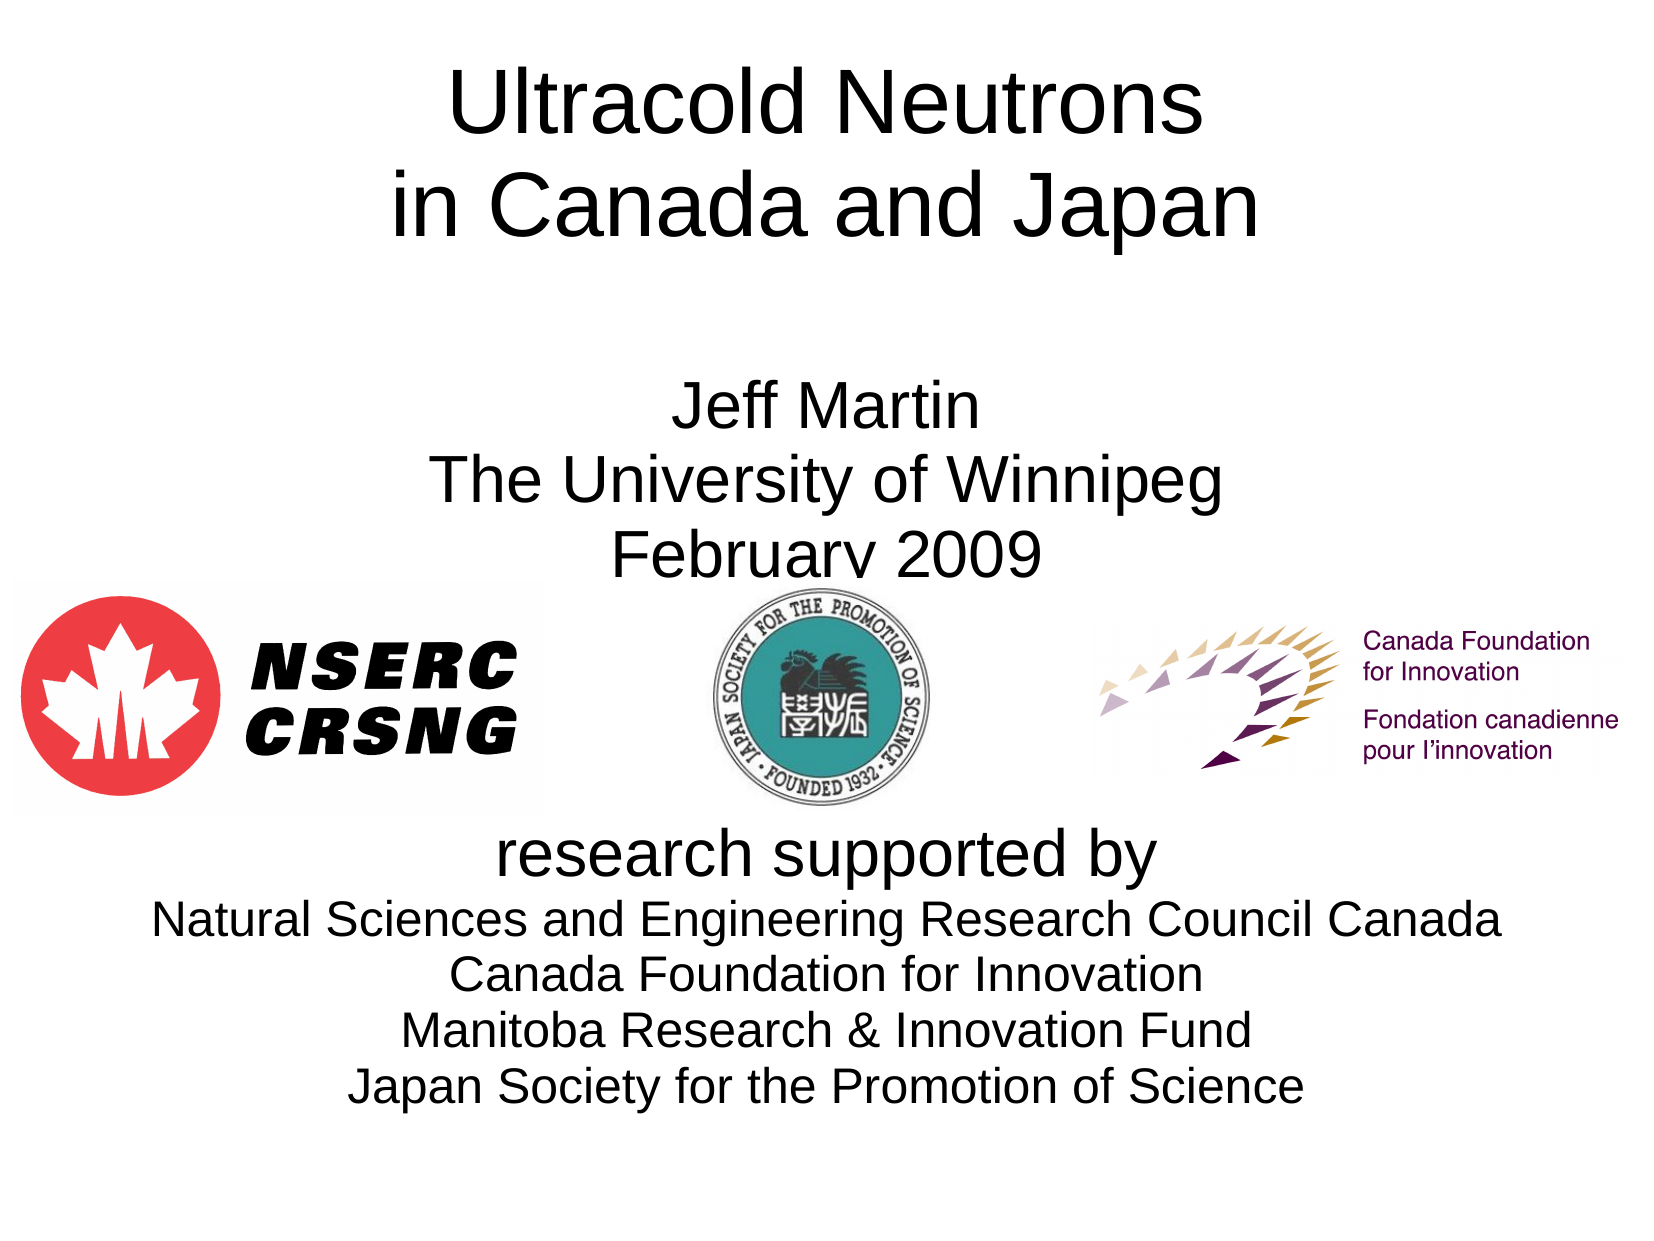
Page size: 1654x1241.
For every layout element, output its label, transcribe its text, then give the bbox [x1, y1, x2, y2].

title Ultracold Neutrons in Canada and Japan [82, 39, 1571, 267]
picture [11, 579, 82, 815]
subtitle Jeff Martin The University of Winnipeg February 2009 research supported by Natural Sciences and Engineering Research Council Canada Canada Foundation for Innovation Manitoba Research & Innovation Fund Japan Society for the Promotion of Science [82, 326, 1571, 1156]
picture [1092, 618, 1625, 776]
picture [705, 578, 939, 815]
